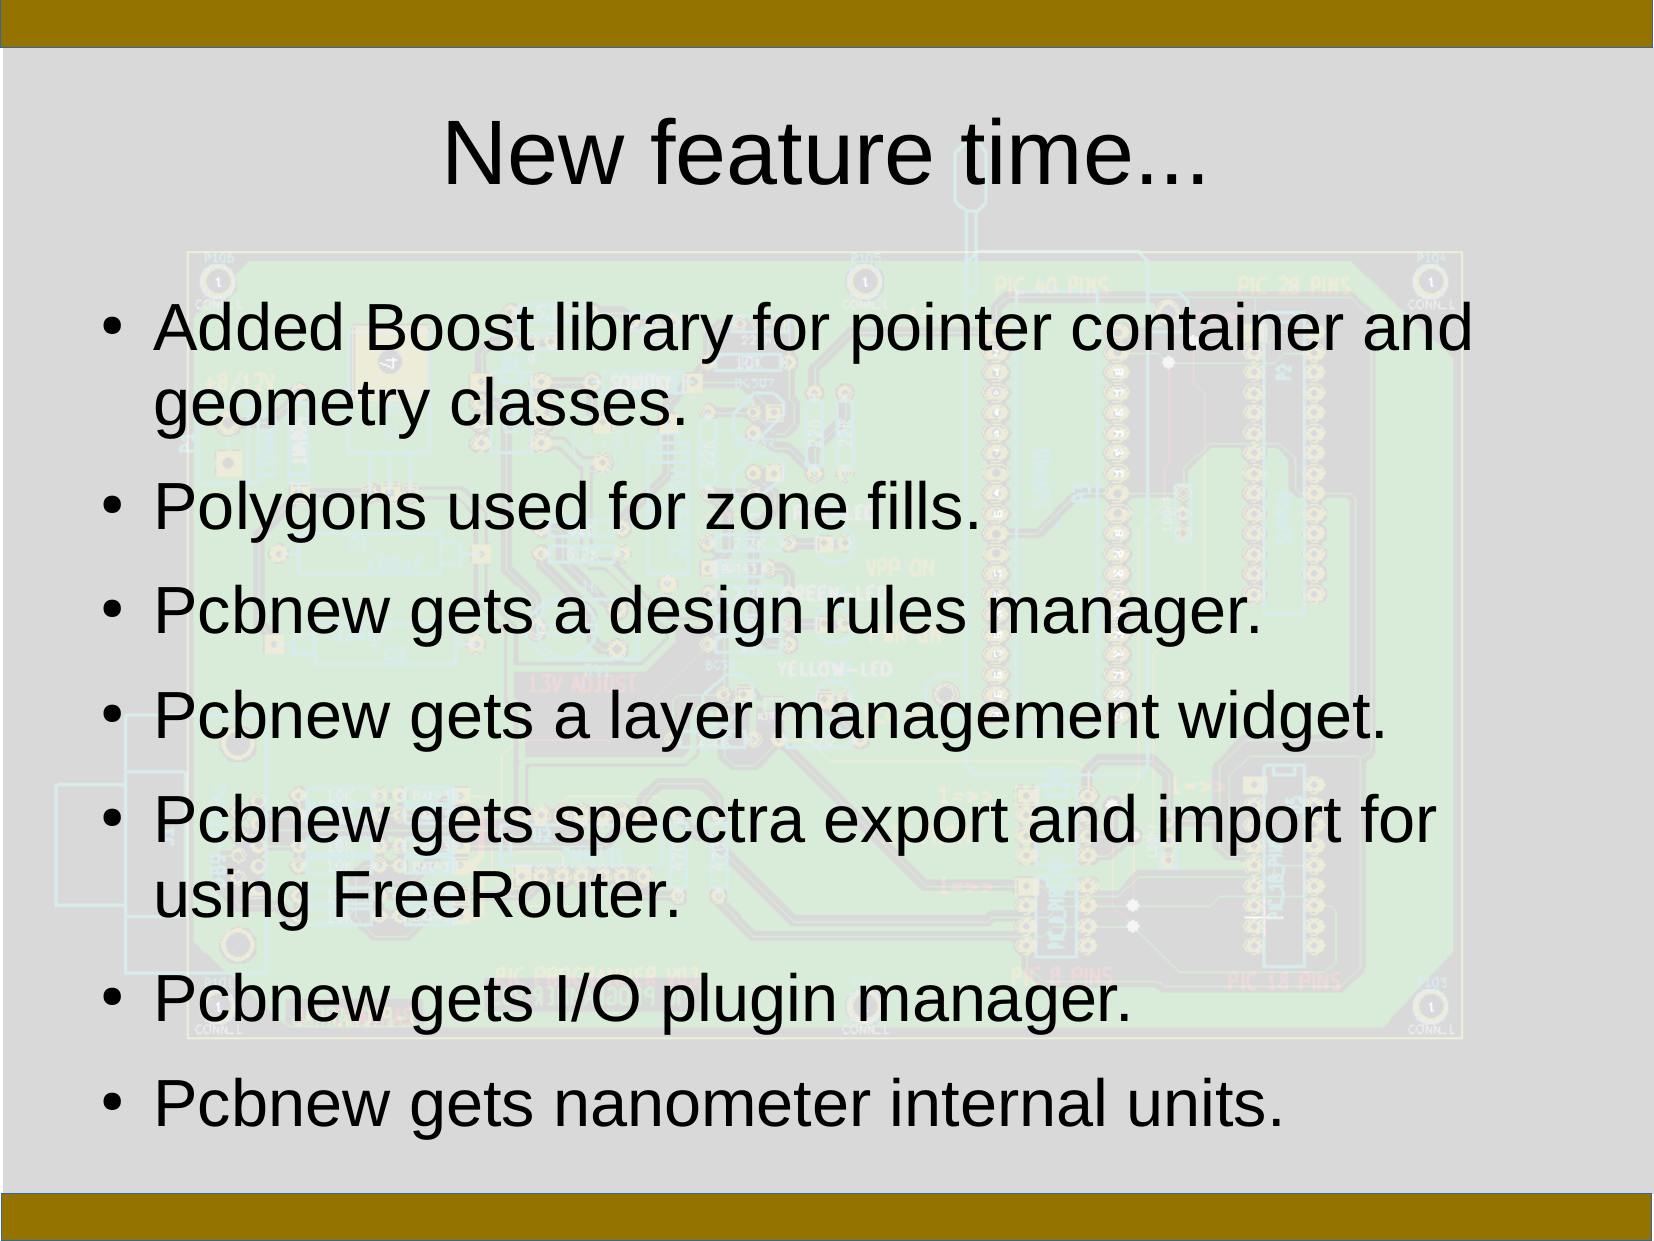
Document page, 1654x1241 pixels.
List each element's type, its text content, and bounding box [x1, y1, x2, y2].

text_box [0, 0, 1653, 48]
title New feature time... [82, 49, 1571, 257]
text_box [1, 1193, 1652, 1241]
picture [3, 47, 1654, 1194]
list Added Boost library for pointer container and geometry classes. Polygons used for zone fills. Pcbnew gets a design rules manager. Pcbnew gets a layer management widget. Pcbnew gets specctra export and import for using FreeRouter. Pcbnew gets I/O plugin manager. Pcbnew gets nanometer internal units. [82, 290, 1571, 1156]
